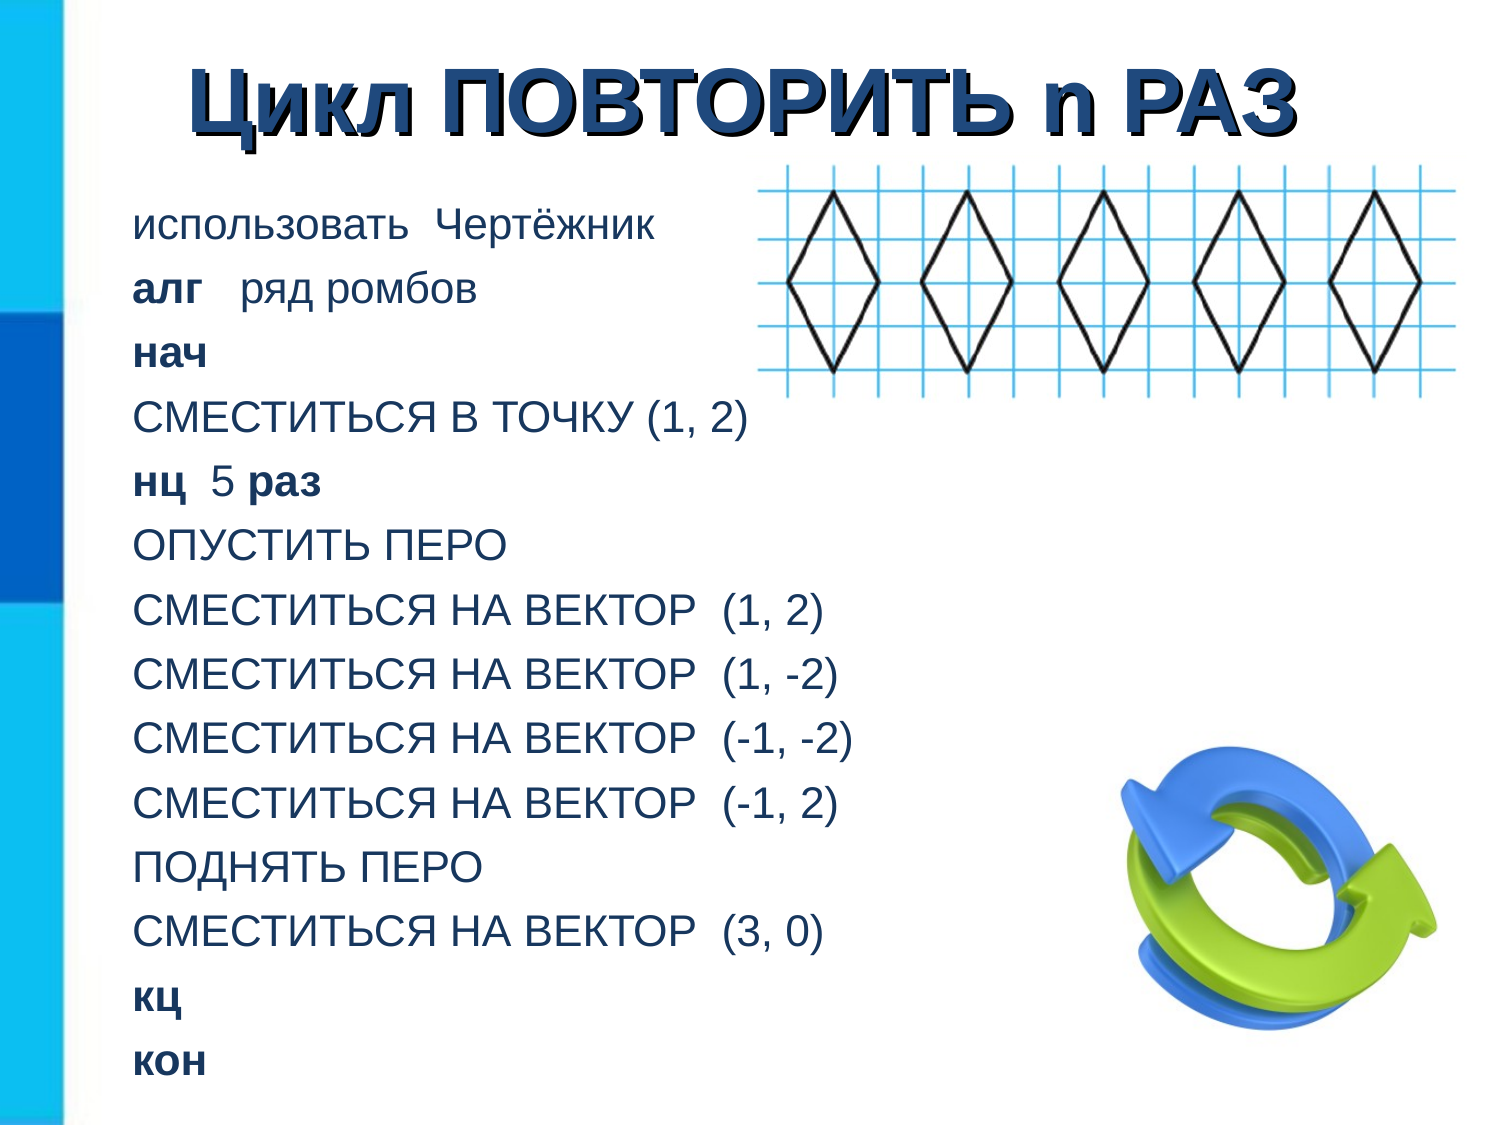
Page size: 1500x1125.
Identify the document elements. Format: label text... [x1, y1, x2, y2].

title Цикл ПОВТОРИТЬ n РАЗ [171, 23, 1425, 169]
picture [0, 0, 1500, 1125]
list использовать Чертёжник алг ряд ромбов нач СМЕСТИТЬСЯ В ТОЧКУ (1, 2) нц 5 раз ОПУСТИТЬ ПЕРО СМЕСТИТЬСЯ НА ВЕКТОР (1, 2) СМЕСТИТЬСЯ НА ВЕКТОР (1, -2) СМЕСТИТЬСЯ НА ВЕКТОР (-1, -2) СМЕСТИТЬСЯ НА ВЕКТОР (-1, 2) ПОДНЯТЬ ПЕРО СМЕСТИТЬСЯ НА ВЕКТОР (3, 0) кц кон [117, 187, 1043, 1093]
